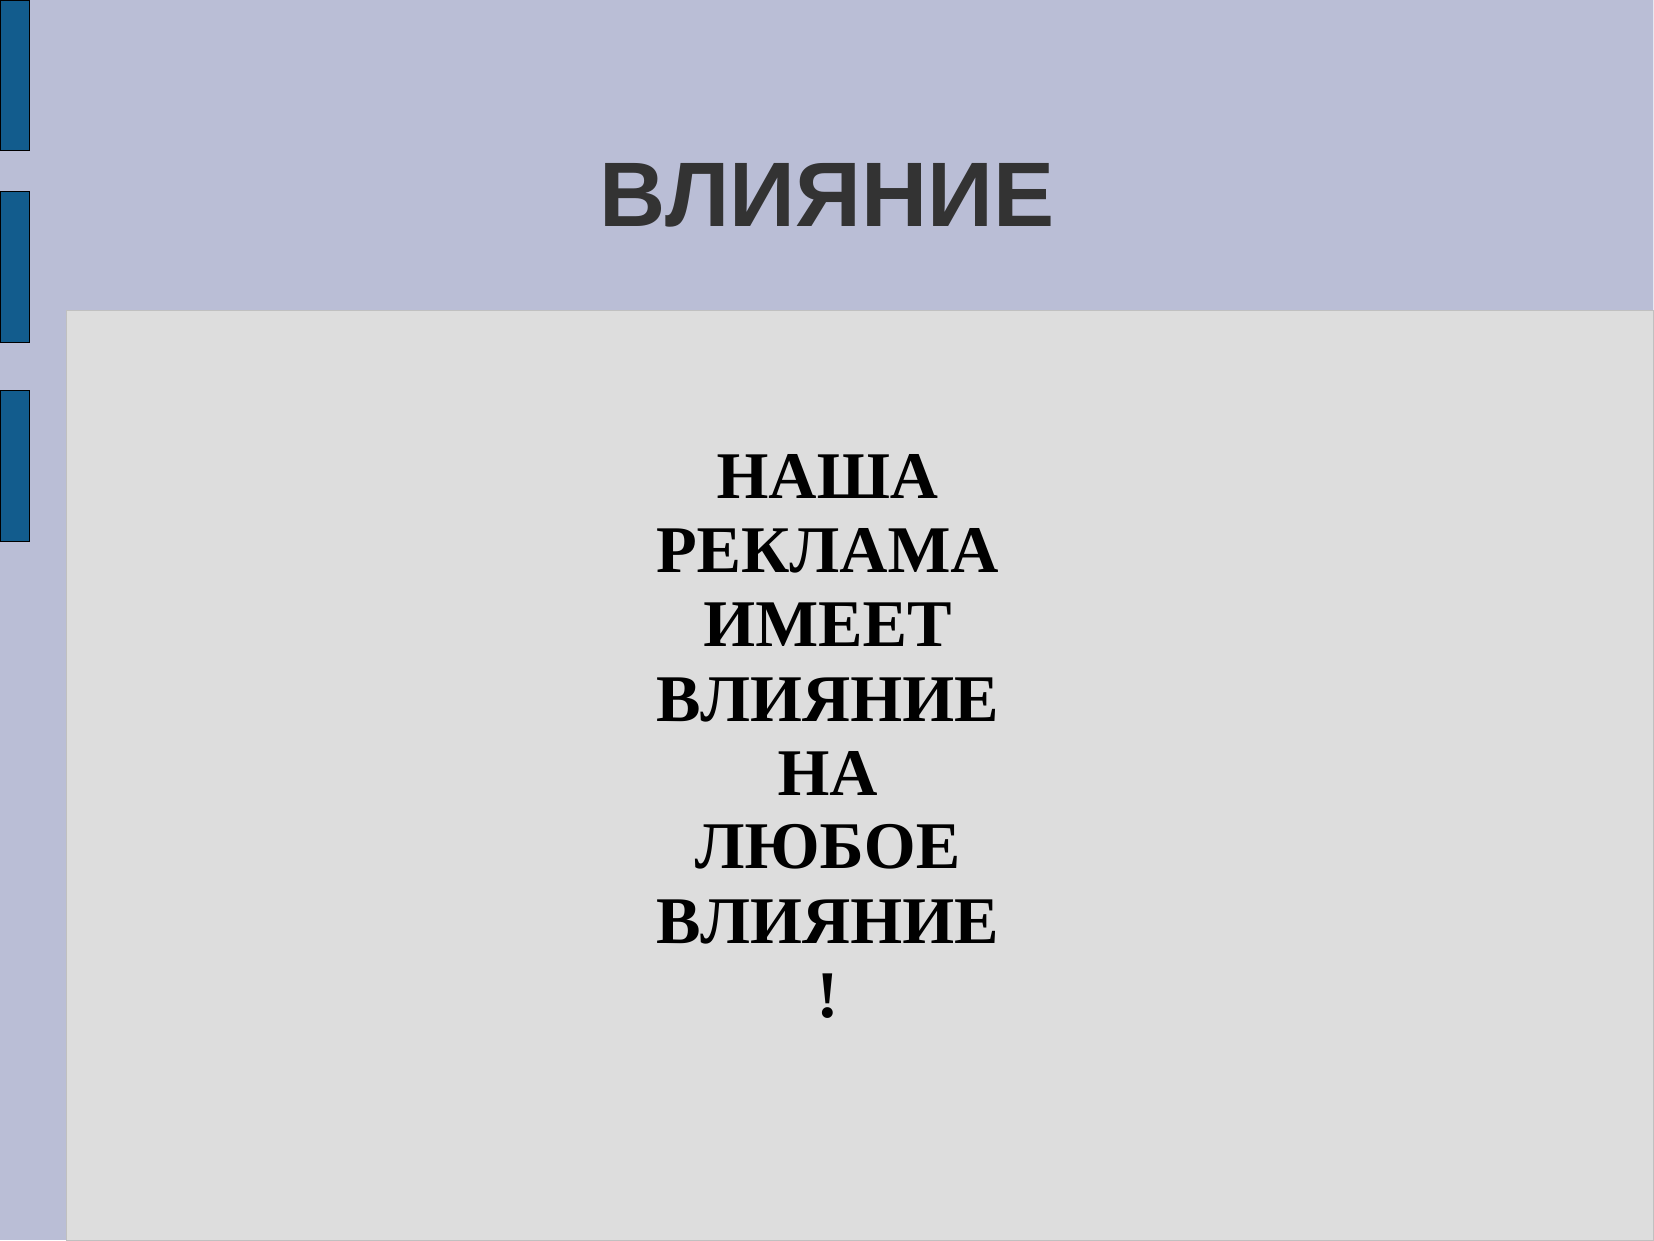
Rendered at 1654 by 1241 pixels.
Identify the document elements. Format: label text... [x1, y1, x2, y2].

subtitle НАША РЕКЛАМА ИМЕЕТ ВЛИЯНИЕ НА ЛЮБОЕ ВЛИЯНИЕ ! [121, 344, 1534, 1127]
title ВЛИЯНИЕ [121, 91, 1534, 299]
